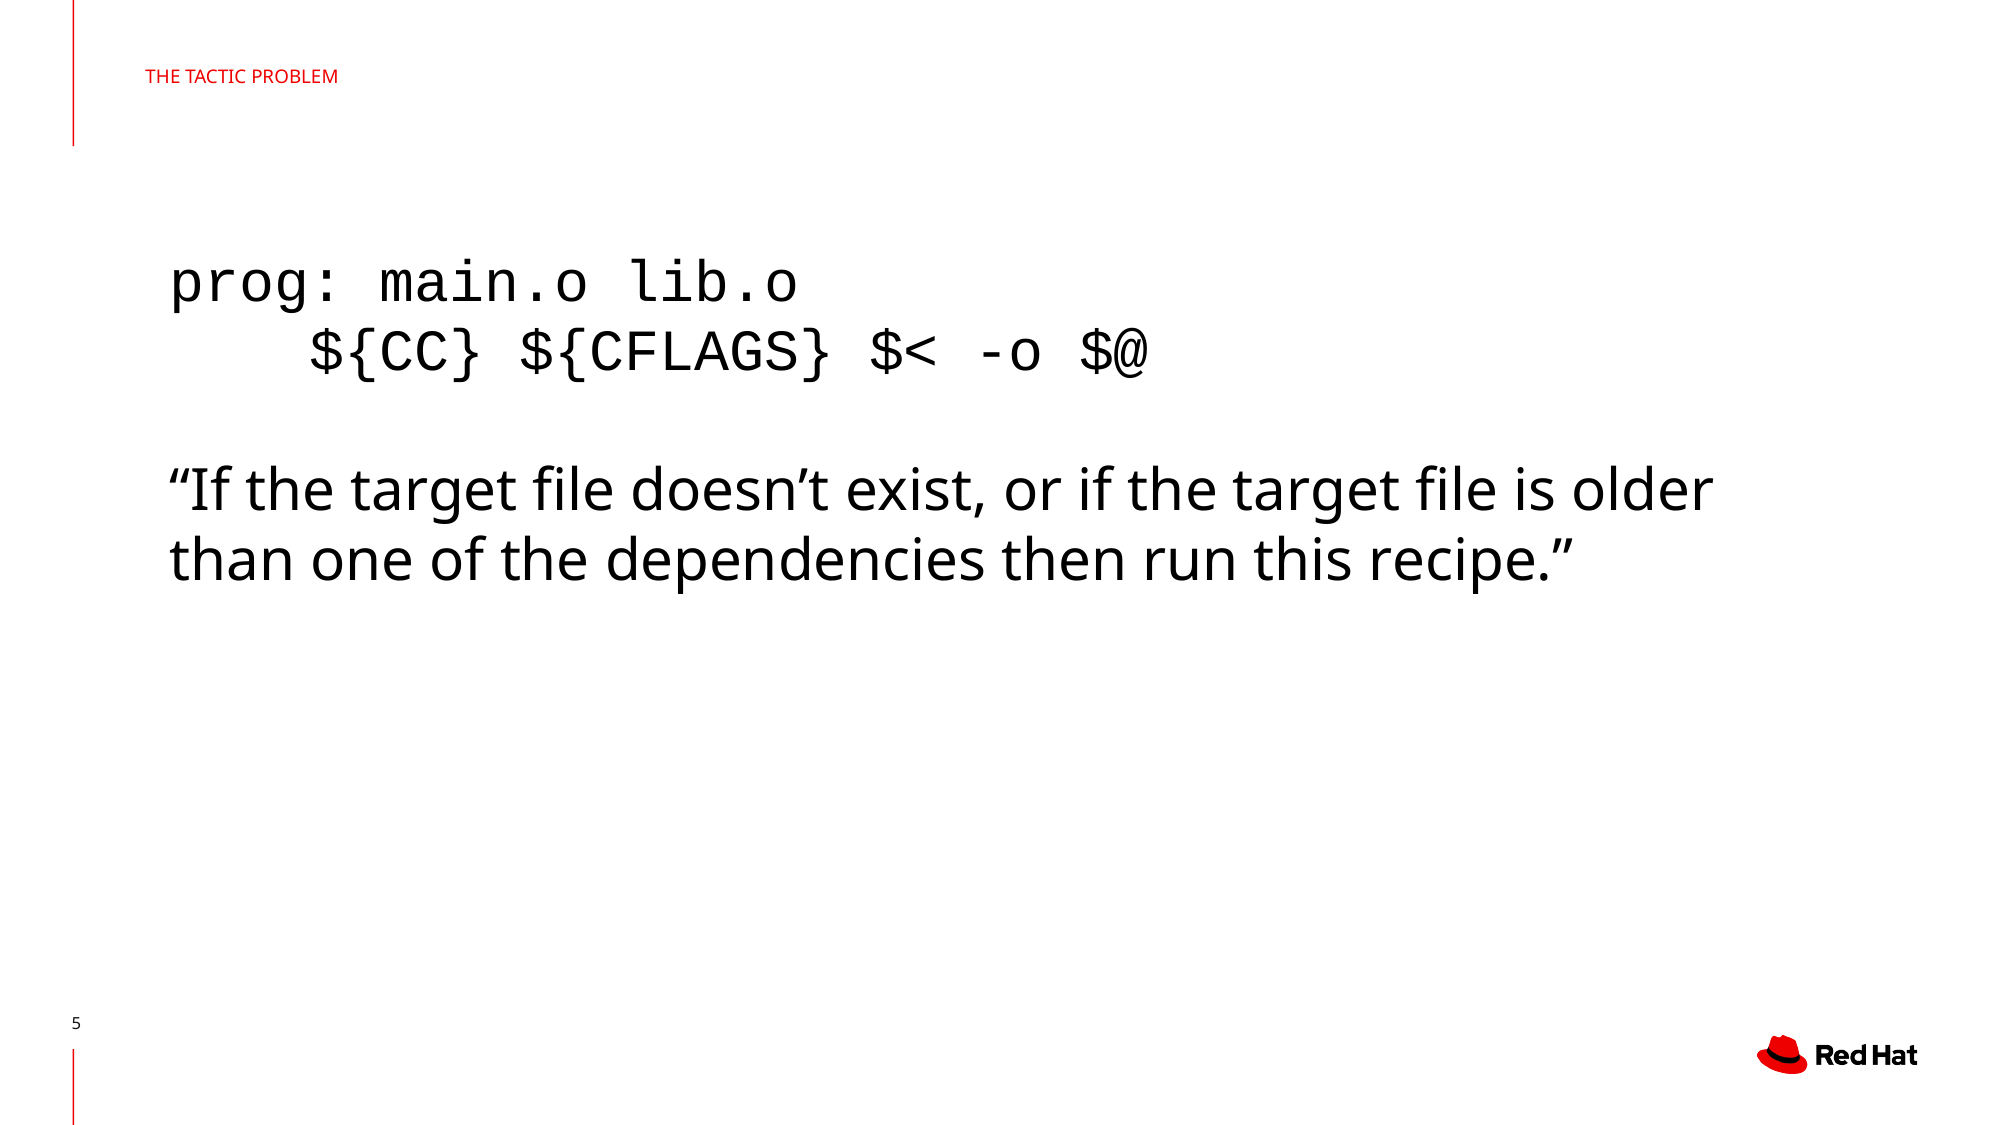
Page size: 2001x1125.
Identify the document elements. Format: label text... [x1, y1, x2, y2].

text_box prog: main.o lib.o ${CC} ${CFLAGS} $< -o $@ “If the target file doesn’t exist, or if the target file is older than one of the dependencies then run this recipe.” [154, 235, 1807, 600]
text_box THE TACTIC PROBLEM [73, 9, 918, 144]
picture [1757, 1035, 1918, 1074]
